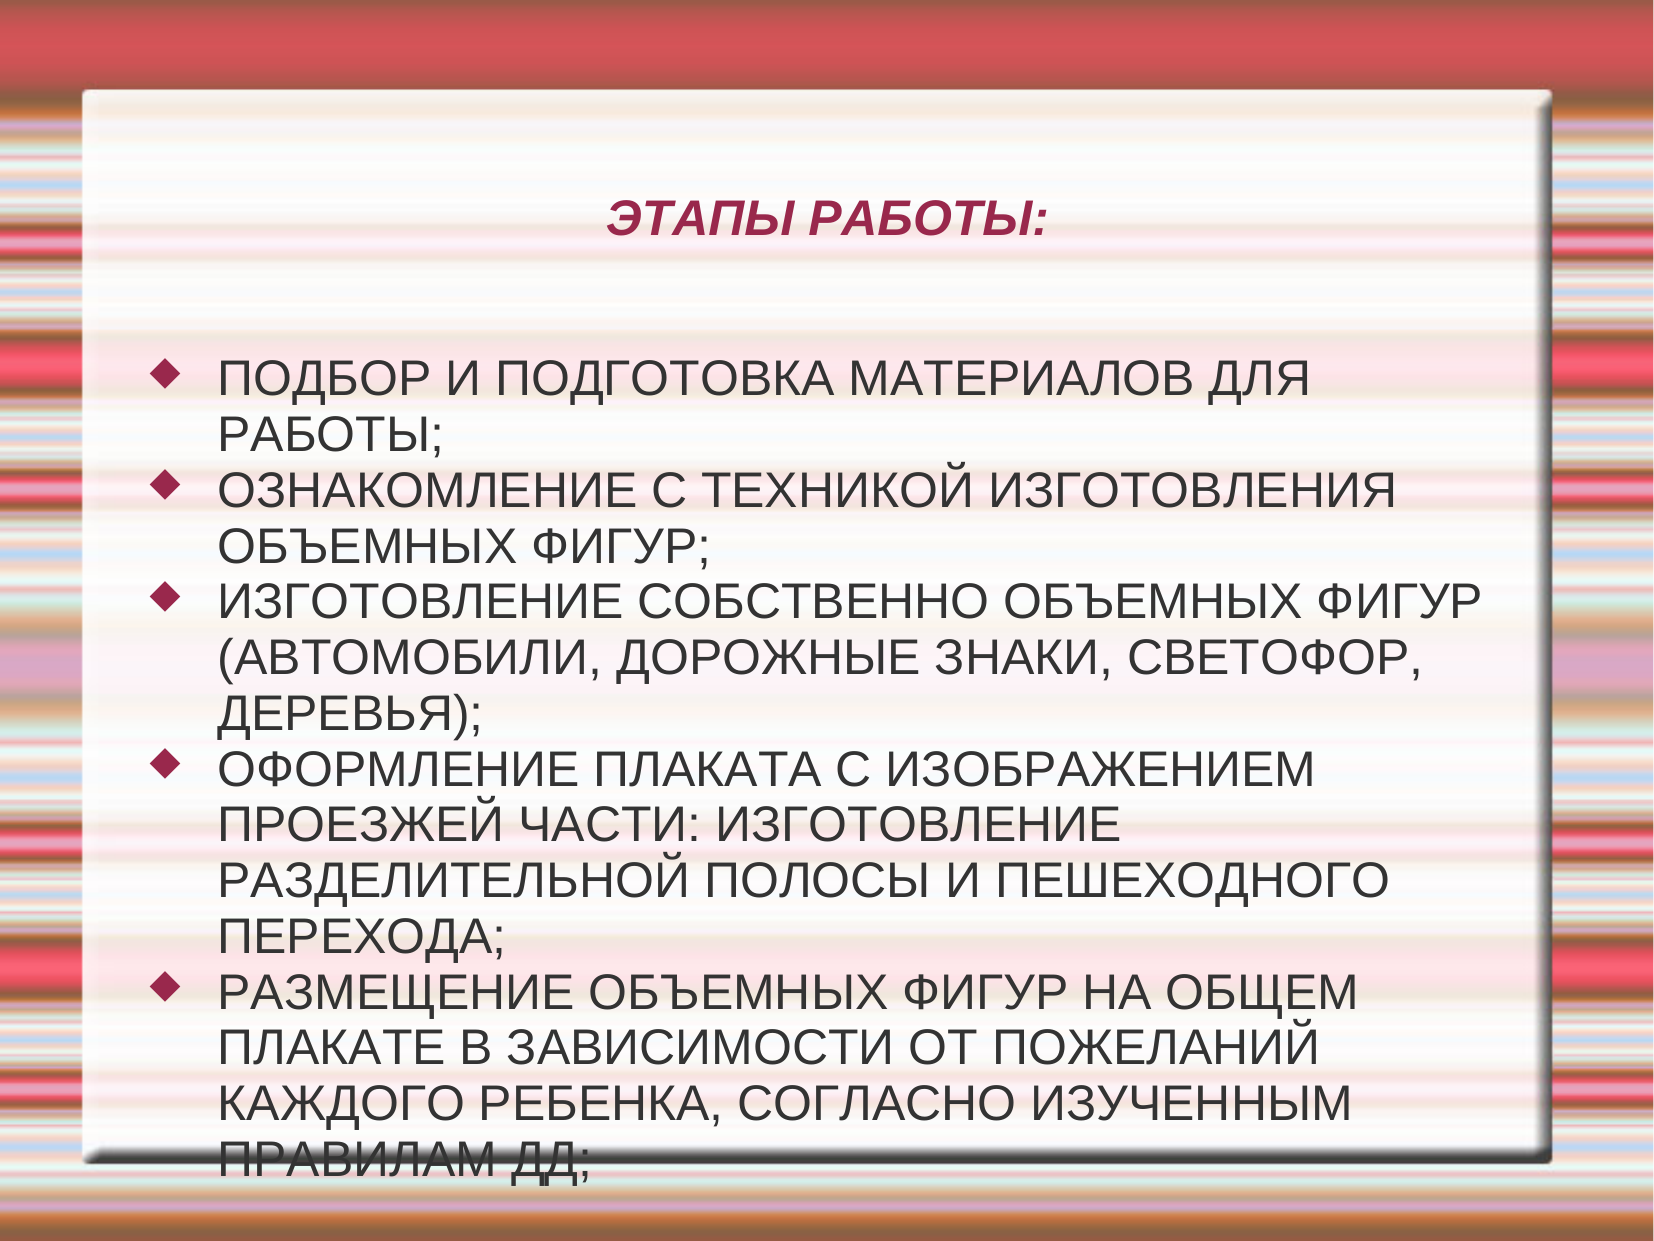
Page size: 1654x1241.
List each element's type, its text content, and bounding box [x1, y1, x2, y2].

title ЭТАПЫ РАБОТЫ: [121, 114, 1534, 322]
list ПОДБОР И ПОДГОТОВКА МАТЕРИАЛОВ ДЛЯ РАБОТЫ; ОЗНАКОМЛЕНИЕ С ТЕХНИКОЙ ИЗГОТОВЛЕНИЯ ОБЪЕМНЫХ ФИГУР; ИЗГОТОВЛЕНИЕ СОБСТВЕННО ОБЪЕМНЫХ ФИГУР (АВТОМОБИЛИ, ДОРОЖНЫЕ ЗНАКИ, СВЕТОФОР, ДЕРЕВЬЯ); ОФОРМЛЕНИЕ ПЛАКАТА С ИЗОБРАЖЕНИЕМ ПРОЕЗЖЕЙ ЧАСТИ: ИЗГОТОВЛЕНИЕ РАЗДЕЛИТЕЛЬНОЙ ПОЛОСЫ И ПЕШЕХОДНОГО ПЕРЕХОДА; РАЗМЕЩЕНИЕ ОБЪЕМНЫХ ФИГУР НА ОБЩЕМ ПЛАКАТЕ В ЗАВИСИМОСТИ ОТ ПОЖЕЛАНИЙ КАЖДОГО РЕБЕНКА, СОГЛАСНО ИЗУЧЕННЫМ ПРАВИЛАМ ДД; [134, 350, 1516, 1187]
picture [0, 0, 1654, 1241]
